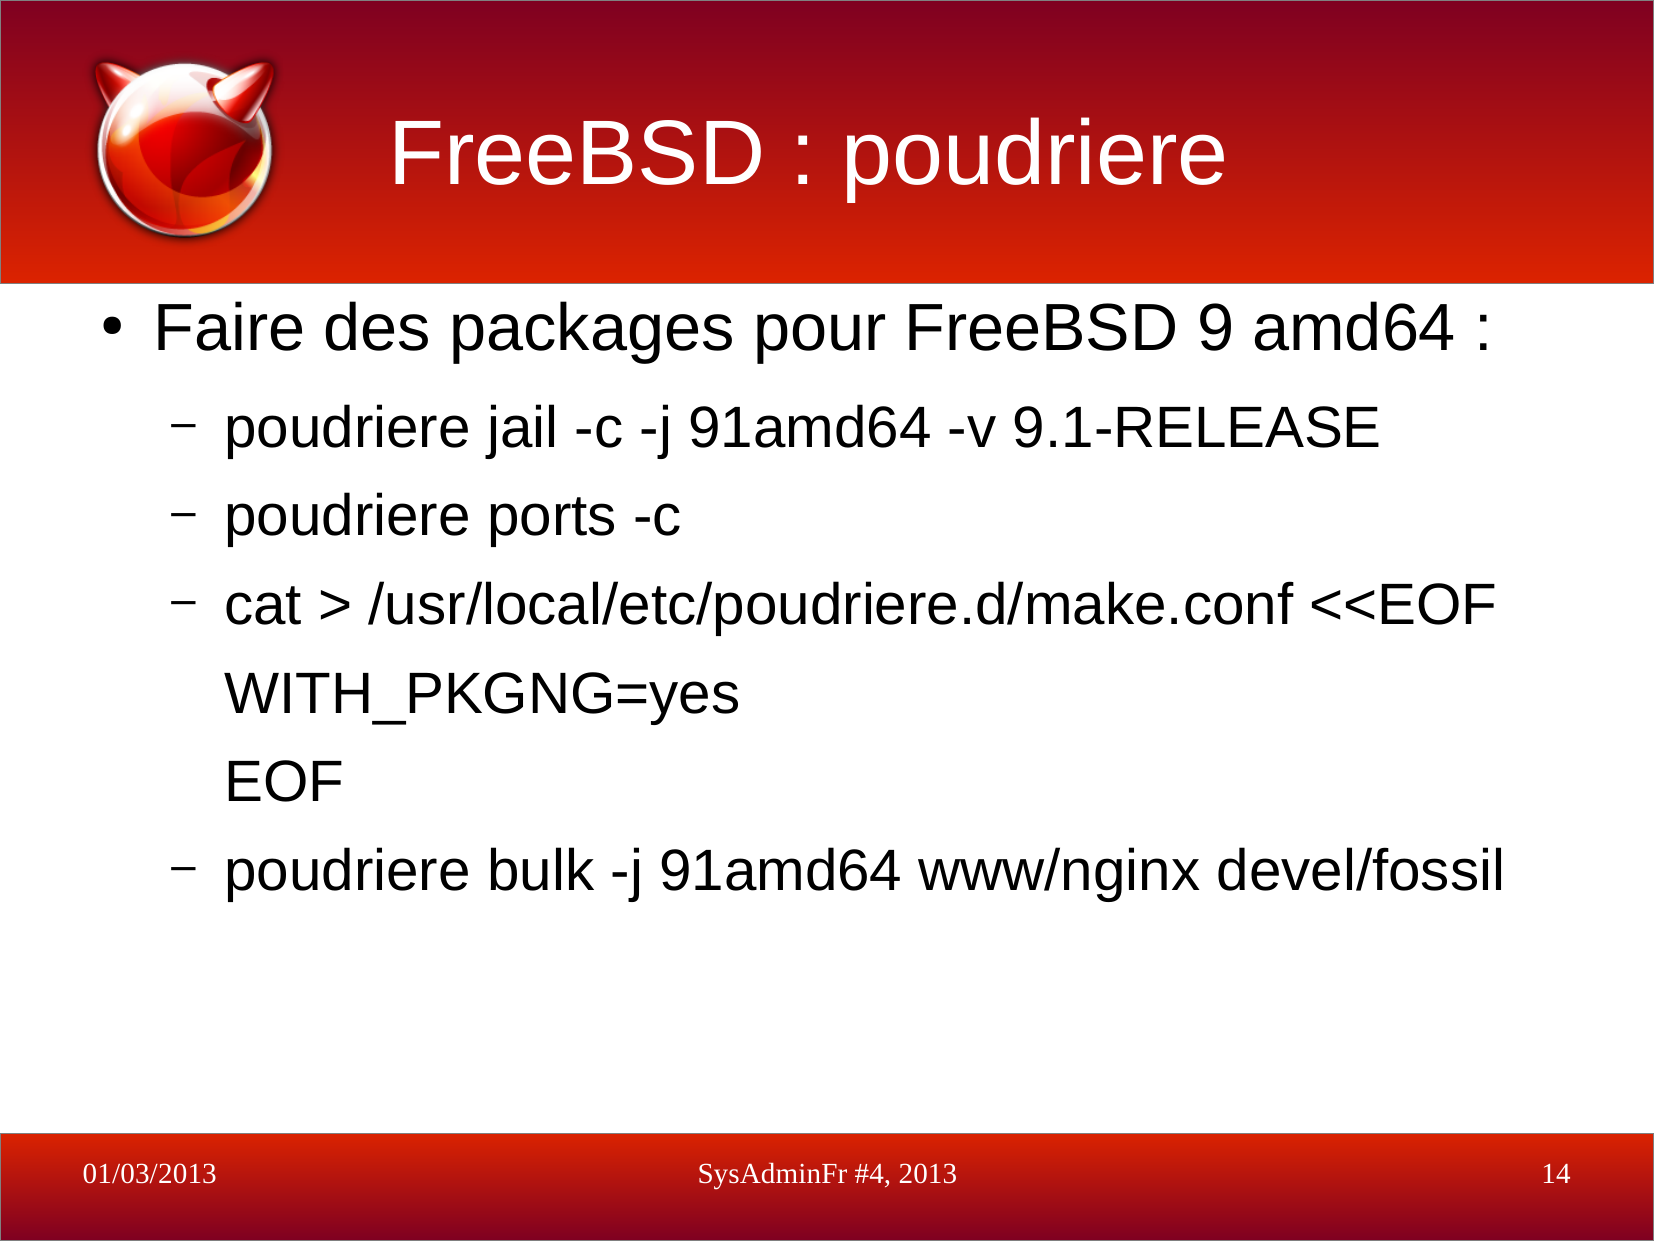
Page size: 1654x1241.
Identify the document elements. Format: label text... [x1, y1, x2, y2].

title FreeBSD : poudriere [82, 49, 1536, 257]
list Faire des packages pour FreeBSD 9 amd64 : poudriere jail -c -j 91amd64 -v 9.1-RELEASE poudriere ports -c cat > /usr/local/etc/poudriere.d/make.conf <<EOF WITH_PKGNG=yes EOF poudriere bulk -j 91amd64 www/nginx devel/fossil [82, 290, 1538, 1010]
